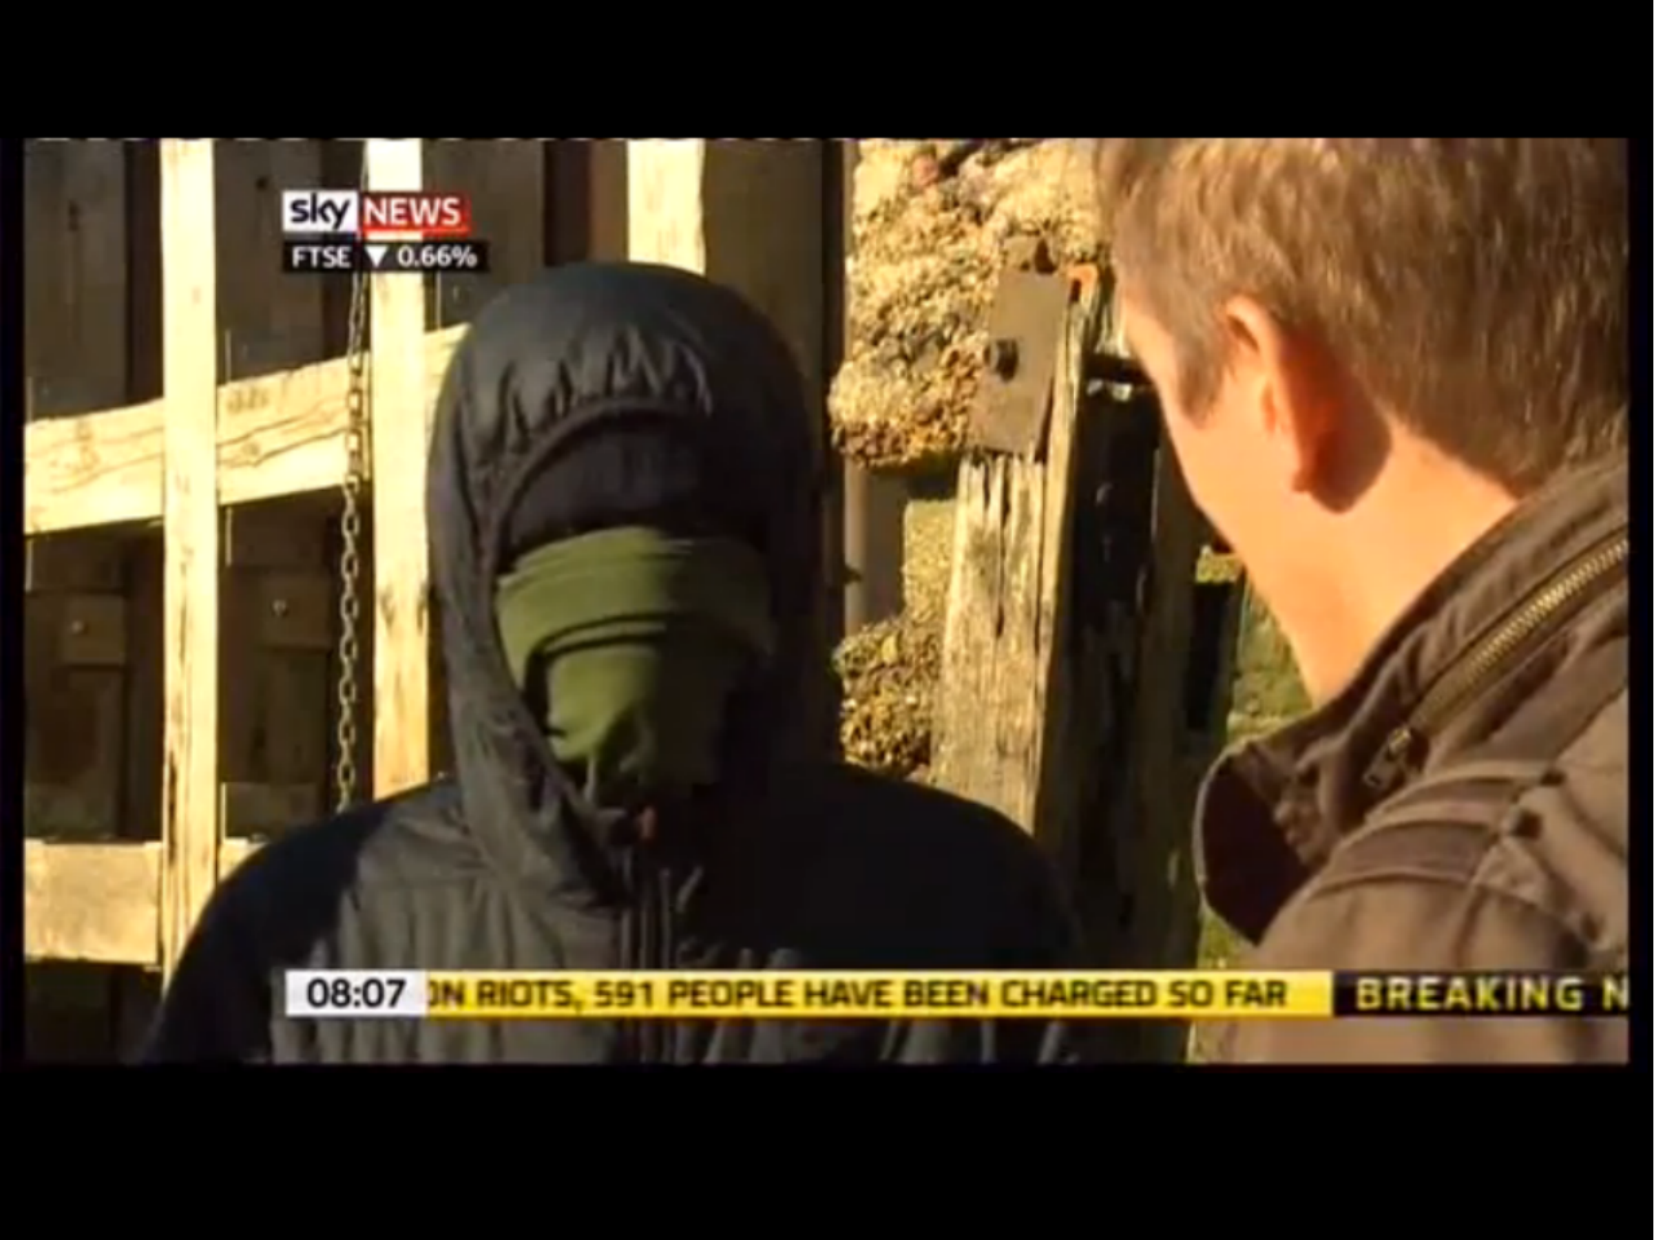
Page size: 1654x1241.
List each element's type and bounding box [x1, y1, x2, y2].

picture [0, 88, 1649, 1122]
